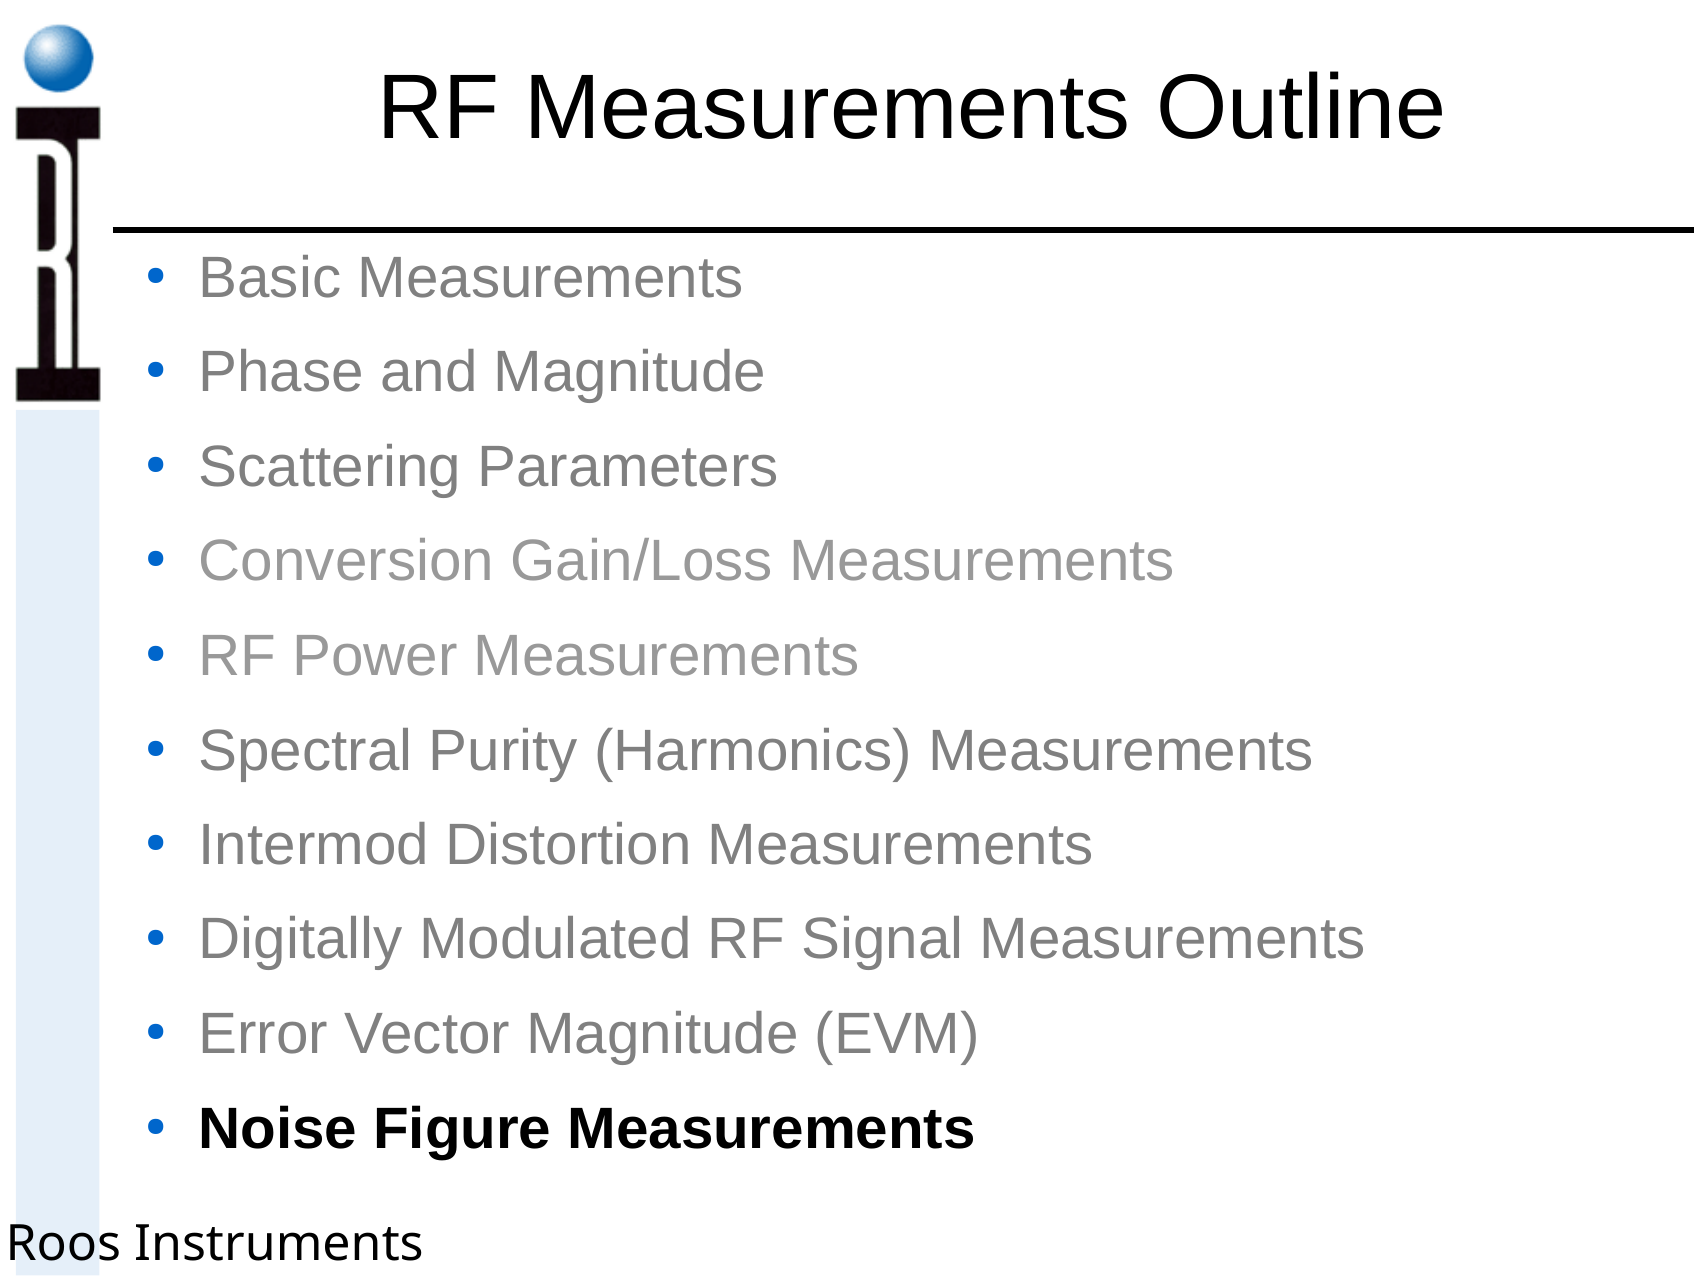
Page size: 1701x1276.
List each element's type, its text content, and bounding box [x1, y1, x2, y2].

picture [11, 20, 106, 409]
title RF Measurements Outline [124, 0, 1701, 214]
list Basic Measurements Phase and Magnitude Scattering Parameters Conversion Gain/Loss Measurements RF Power Measurements Spectral Purity (Harmonics) Measurements Intermod Distortion Measurements Digitally Modulated RF Signal Measurements Error Vector Magnitude (EVM) Noise Figure Measurements [127, 244, 1701, 1160]
